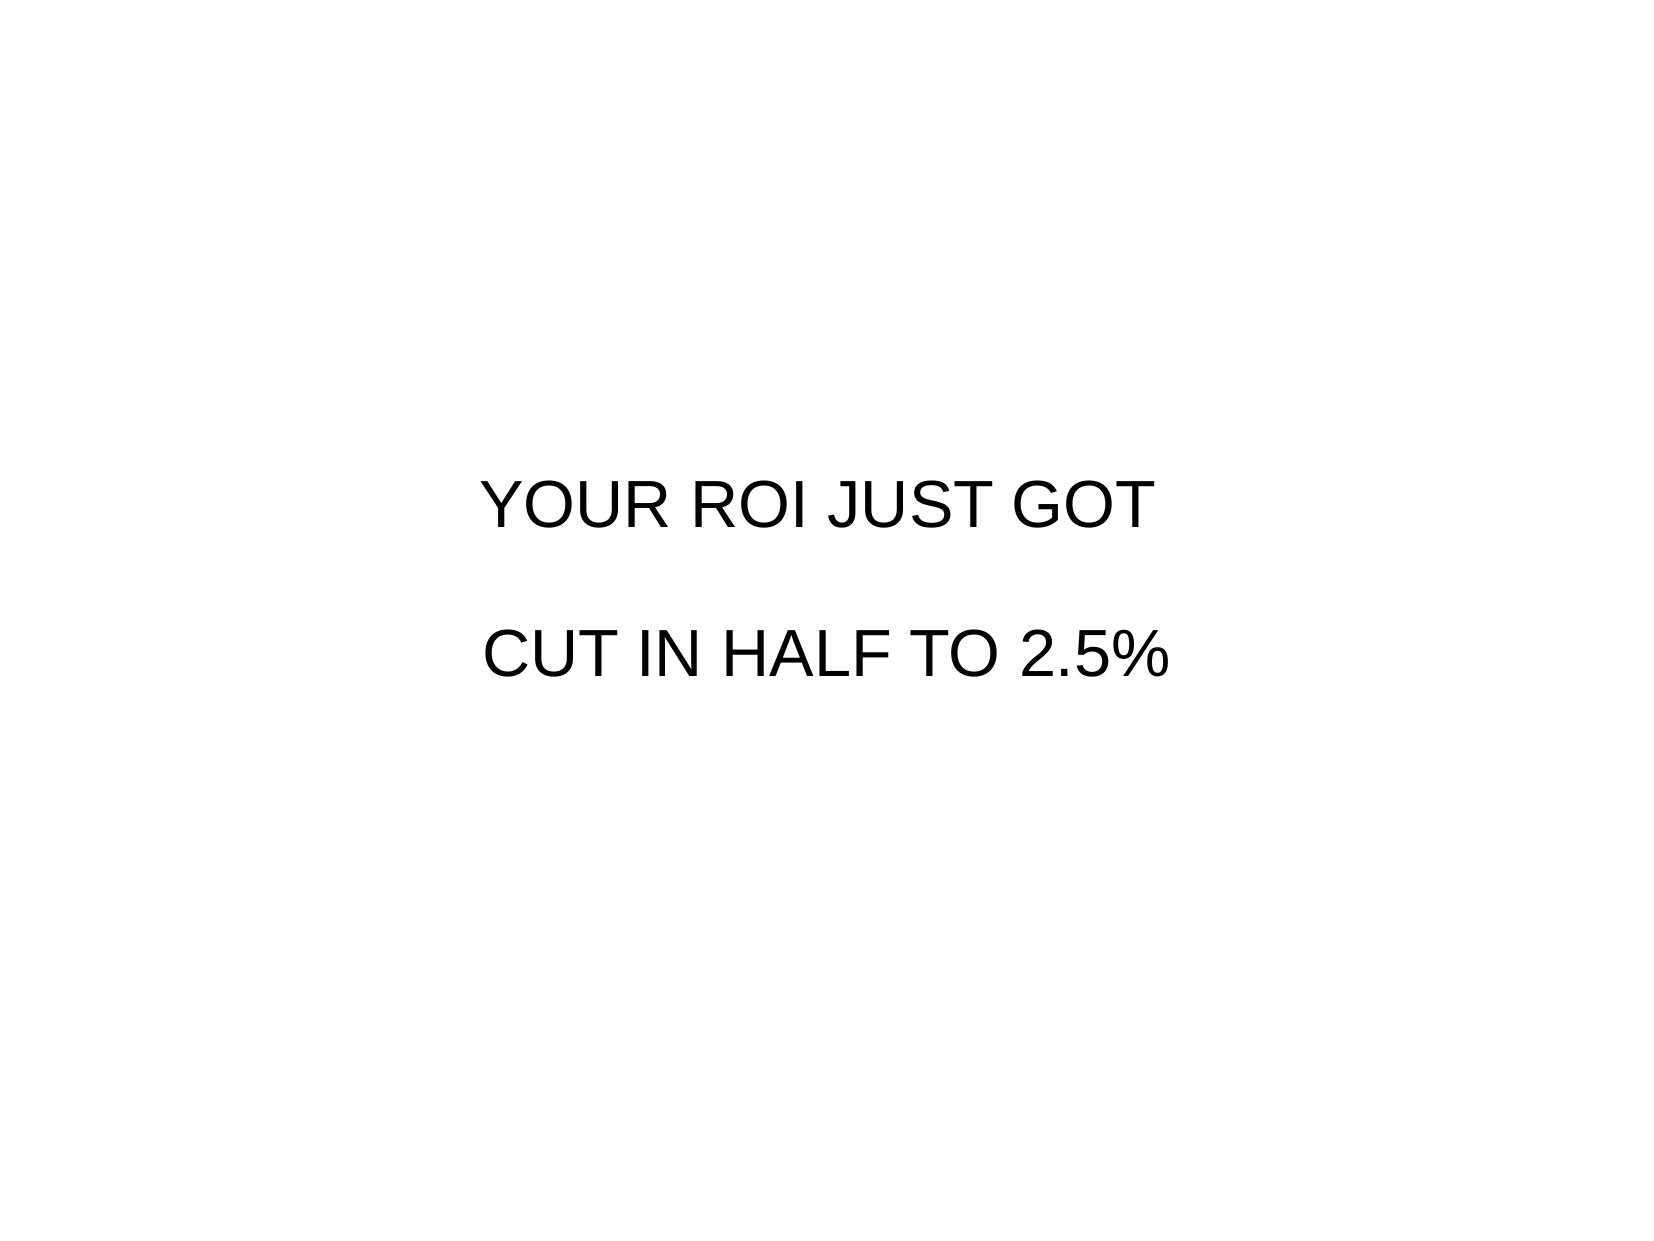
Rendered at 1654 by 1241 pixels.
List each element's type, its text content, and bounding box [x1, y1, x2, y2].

subtitle YOUR ROI JUST GOT CUT IN HALF TO 2.5% [82, 49, 1571, 1109]
